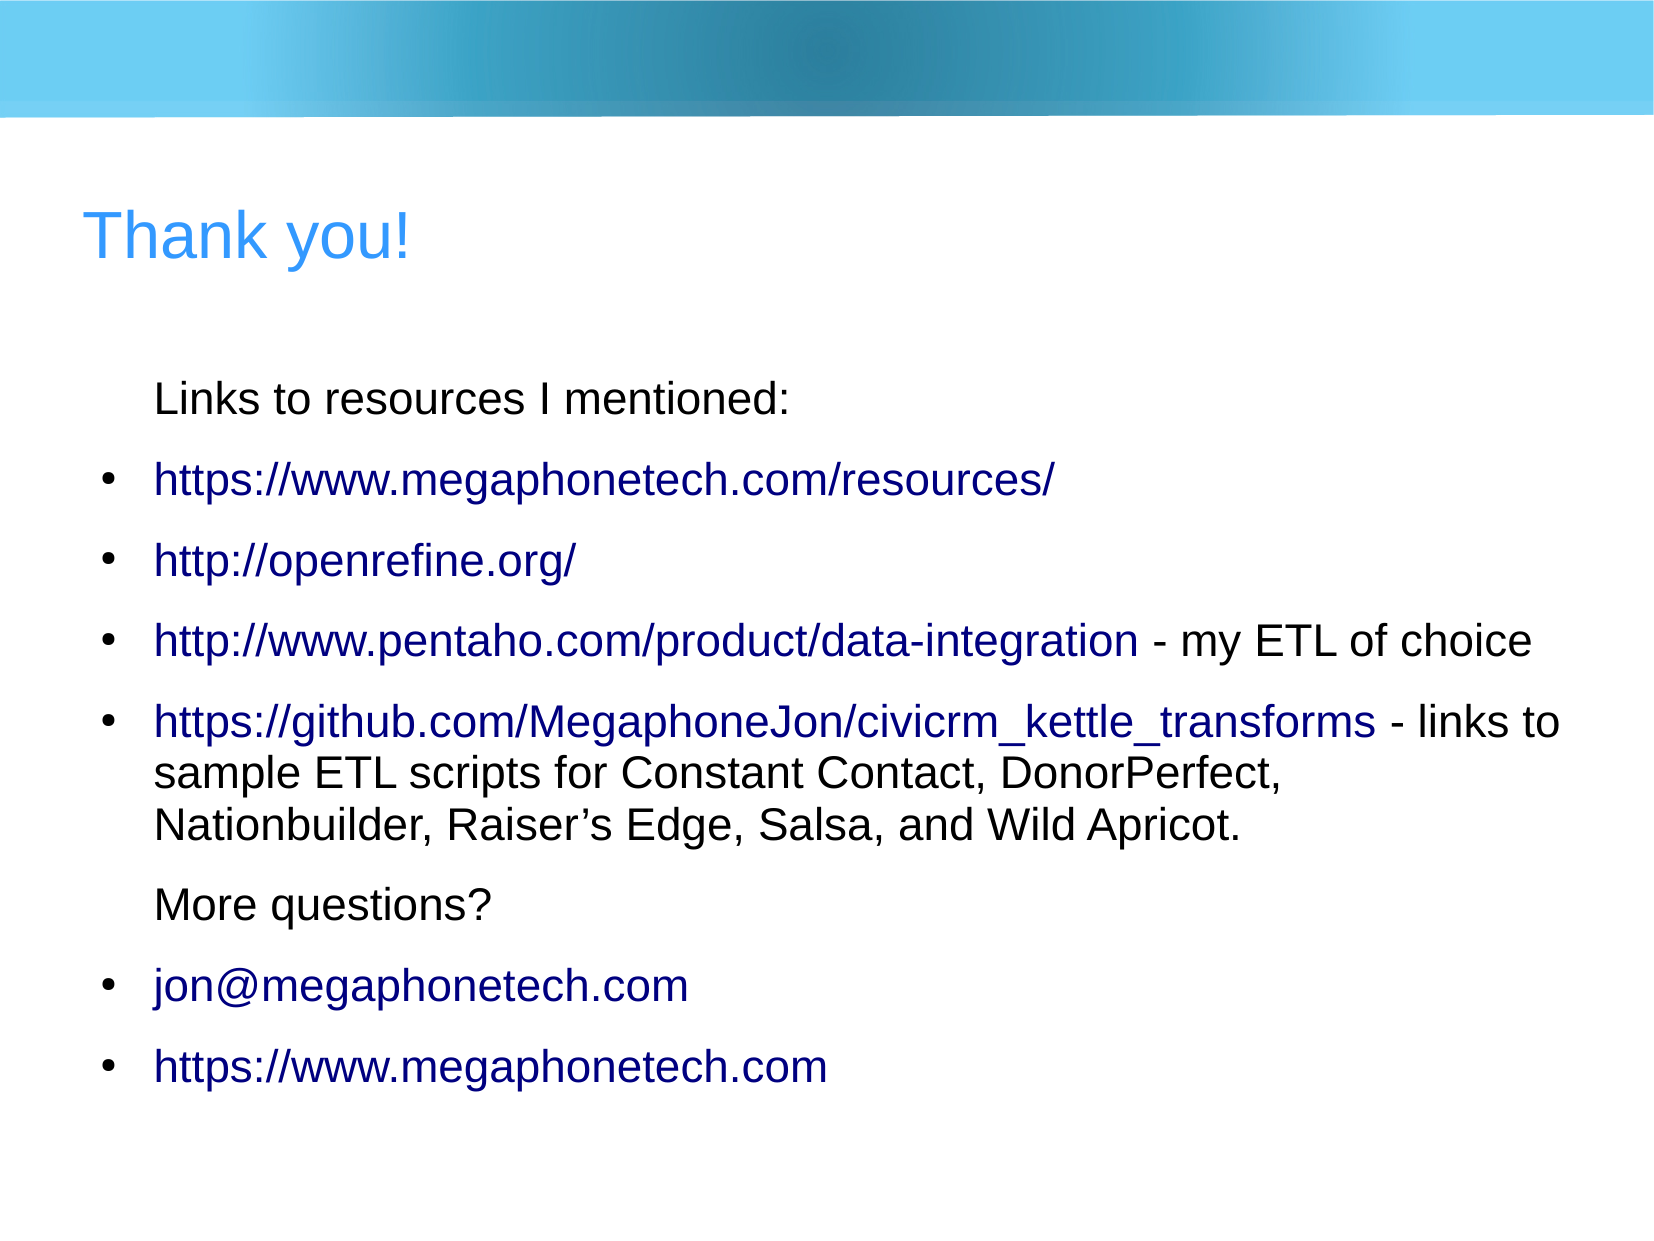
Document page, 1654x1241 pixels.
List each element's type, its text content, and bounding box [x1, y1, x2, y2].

title Thank you! [82, 132, 1571, 340]
list Links to resources I mentioned: https://www.megaphonetech.com/resources/ http://openrefine.org/ http://www.pentaho.com/product/data-integration - my ETL of choice https://github.com/MegaphoneJon/civicrm_kettle_transforms - links to sample ETL scripts for Constant Contact, DonorPerfect, Nationbuilder, Raiser’s Edge, Salsa, and Wild Apricot. More questions? jon@megaphonetech.com https://www.megaphonetech.com [82, 372, 1571, 1093]
picture [0, 0, 1654, 1241]
